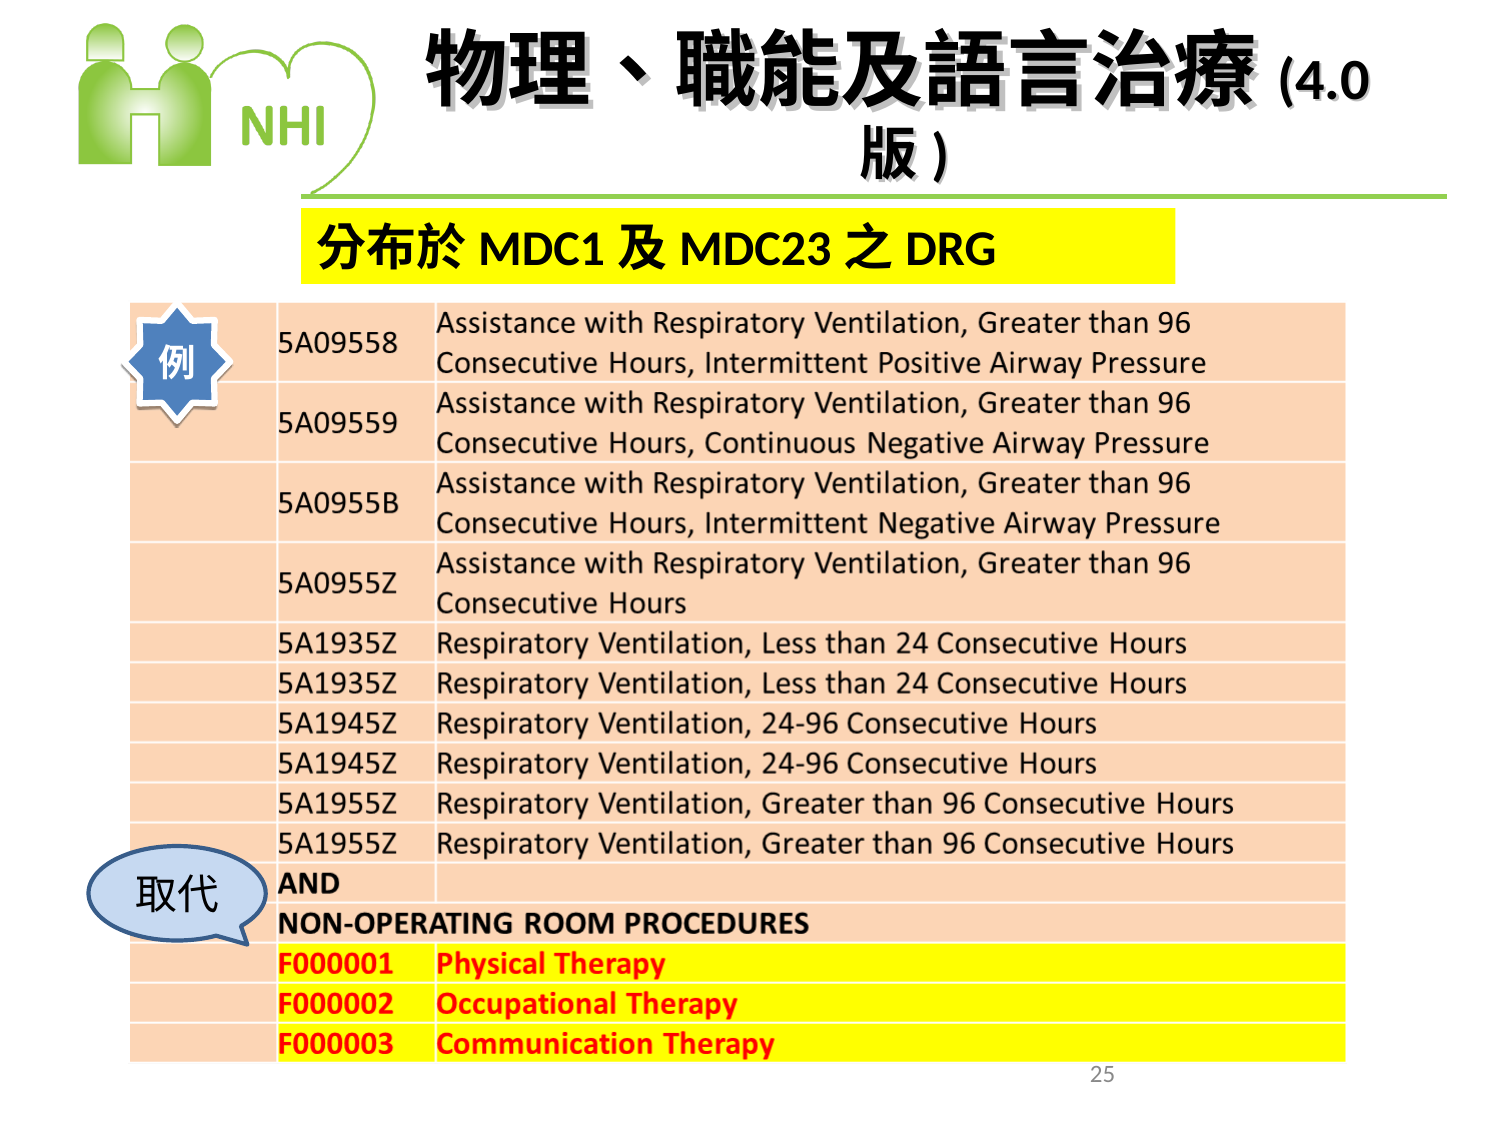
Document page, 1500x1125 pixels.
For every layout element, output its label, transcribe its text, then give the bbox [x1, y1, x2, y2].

text_box 例 [123, 302, 231, 421]
text_box 分布於MDC1及MDC23之DRG [301, 208, 1176, 284]
picture [128, 292, 1347, 1084]
text_box 取代 [88, 846, 266, 945]
text_box 25 [1074, 1042, 1426, 1103]
title 物理、職能及語言治療(4.0版) [383, 7, 1426, 195]
